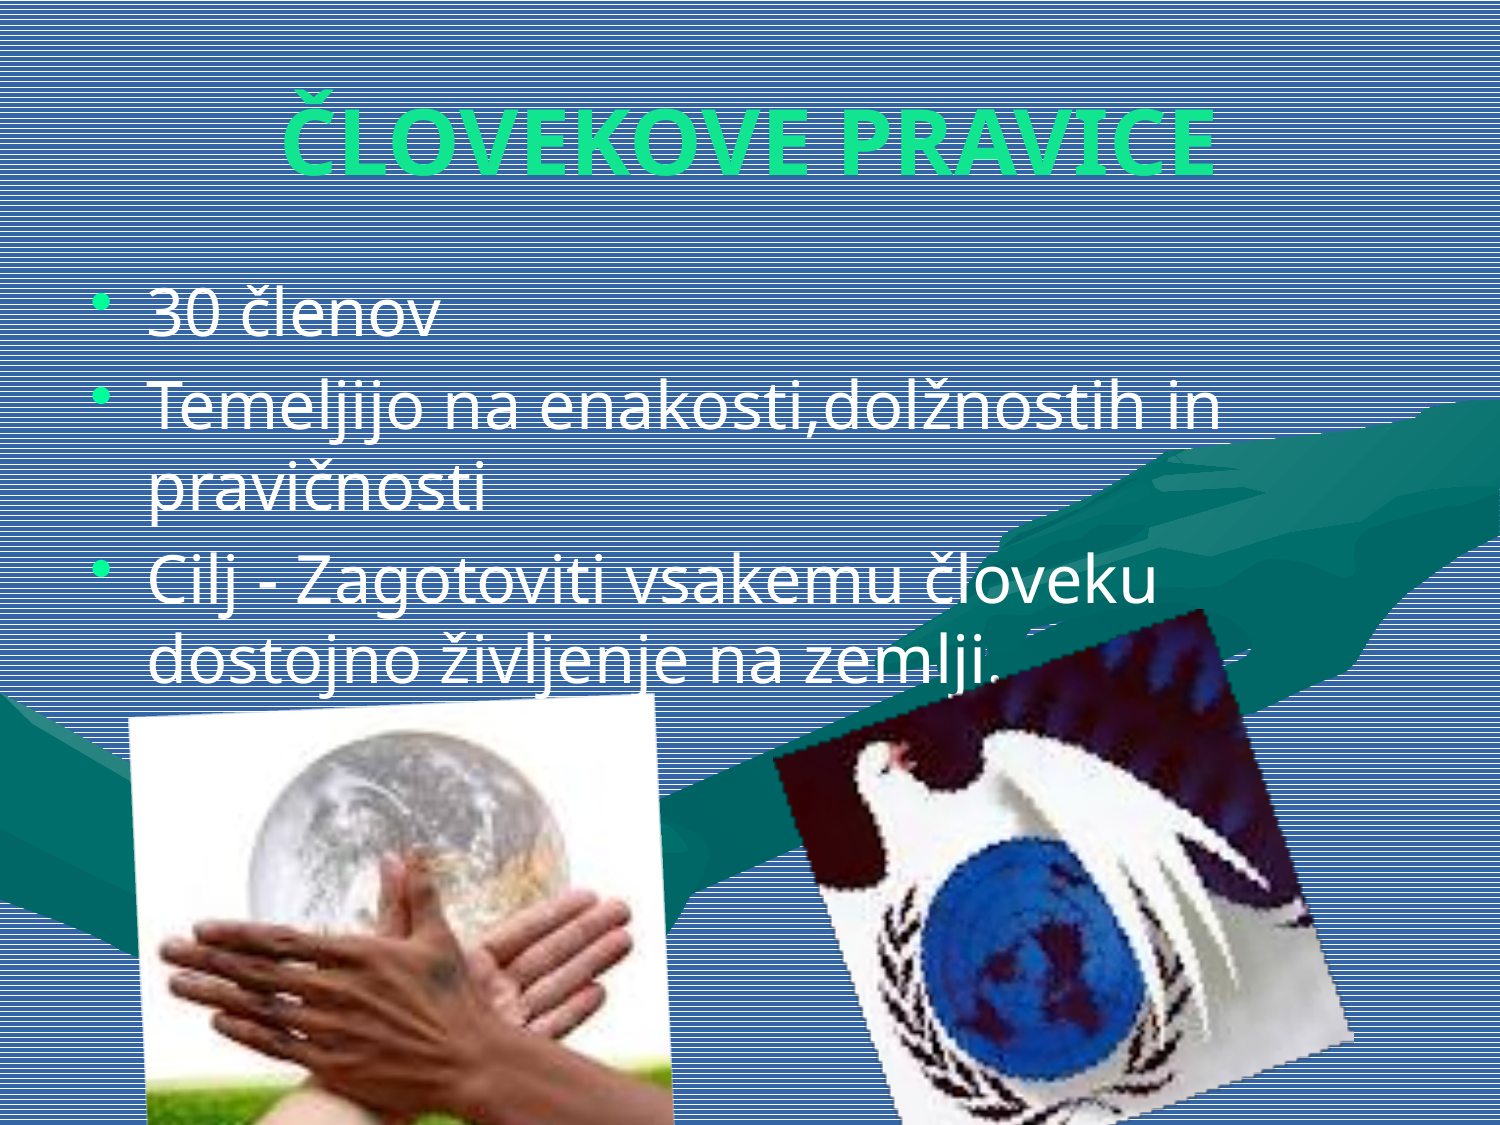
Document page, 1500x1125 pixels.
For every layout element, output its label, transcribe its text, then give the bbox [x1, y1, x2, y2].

title ČLOVEKOVE PRAVICE [75, 45, 1425, 233]
picture [127, 692, 674, 1125]
list 30 členov Temeljijo na enakosti,dolžnostih in pravičnosti Cilj - Zagotoviti vsakemu človeku dostojno življenje na zemlji. [75, 262, 1425, 1000]
picture [773, 609, 1354, 1125]
